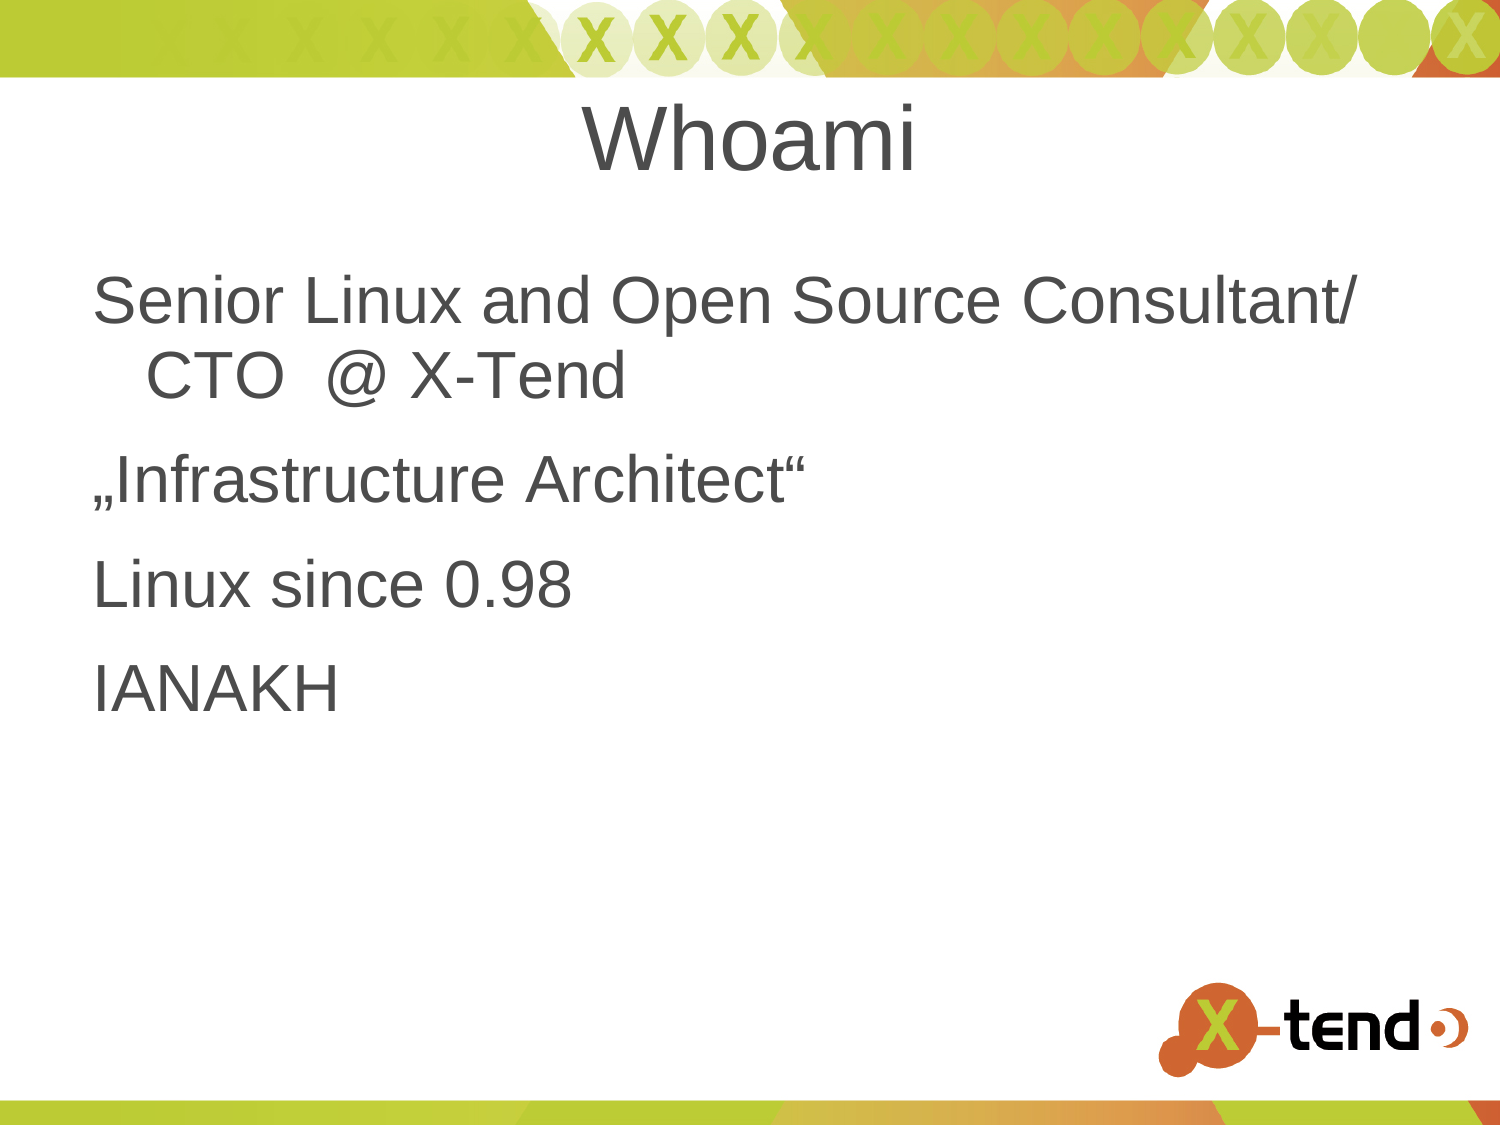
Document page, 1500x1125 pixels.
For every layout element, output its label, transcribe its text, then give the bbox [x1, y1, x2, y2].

list Senior Linux and Open Source Consultant/ CTO @ X-Tend „Infrastructure Architect“ Linux since 0.98 IANAKH [75, 263, 1425, 1006]
picture [0, 0, 1500, 1125]
title Whoami [75, 44, 1425, 233]
